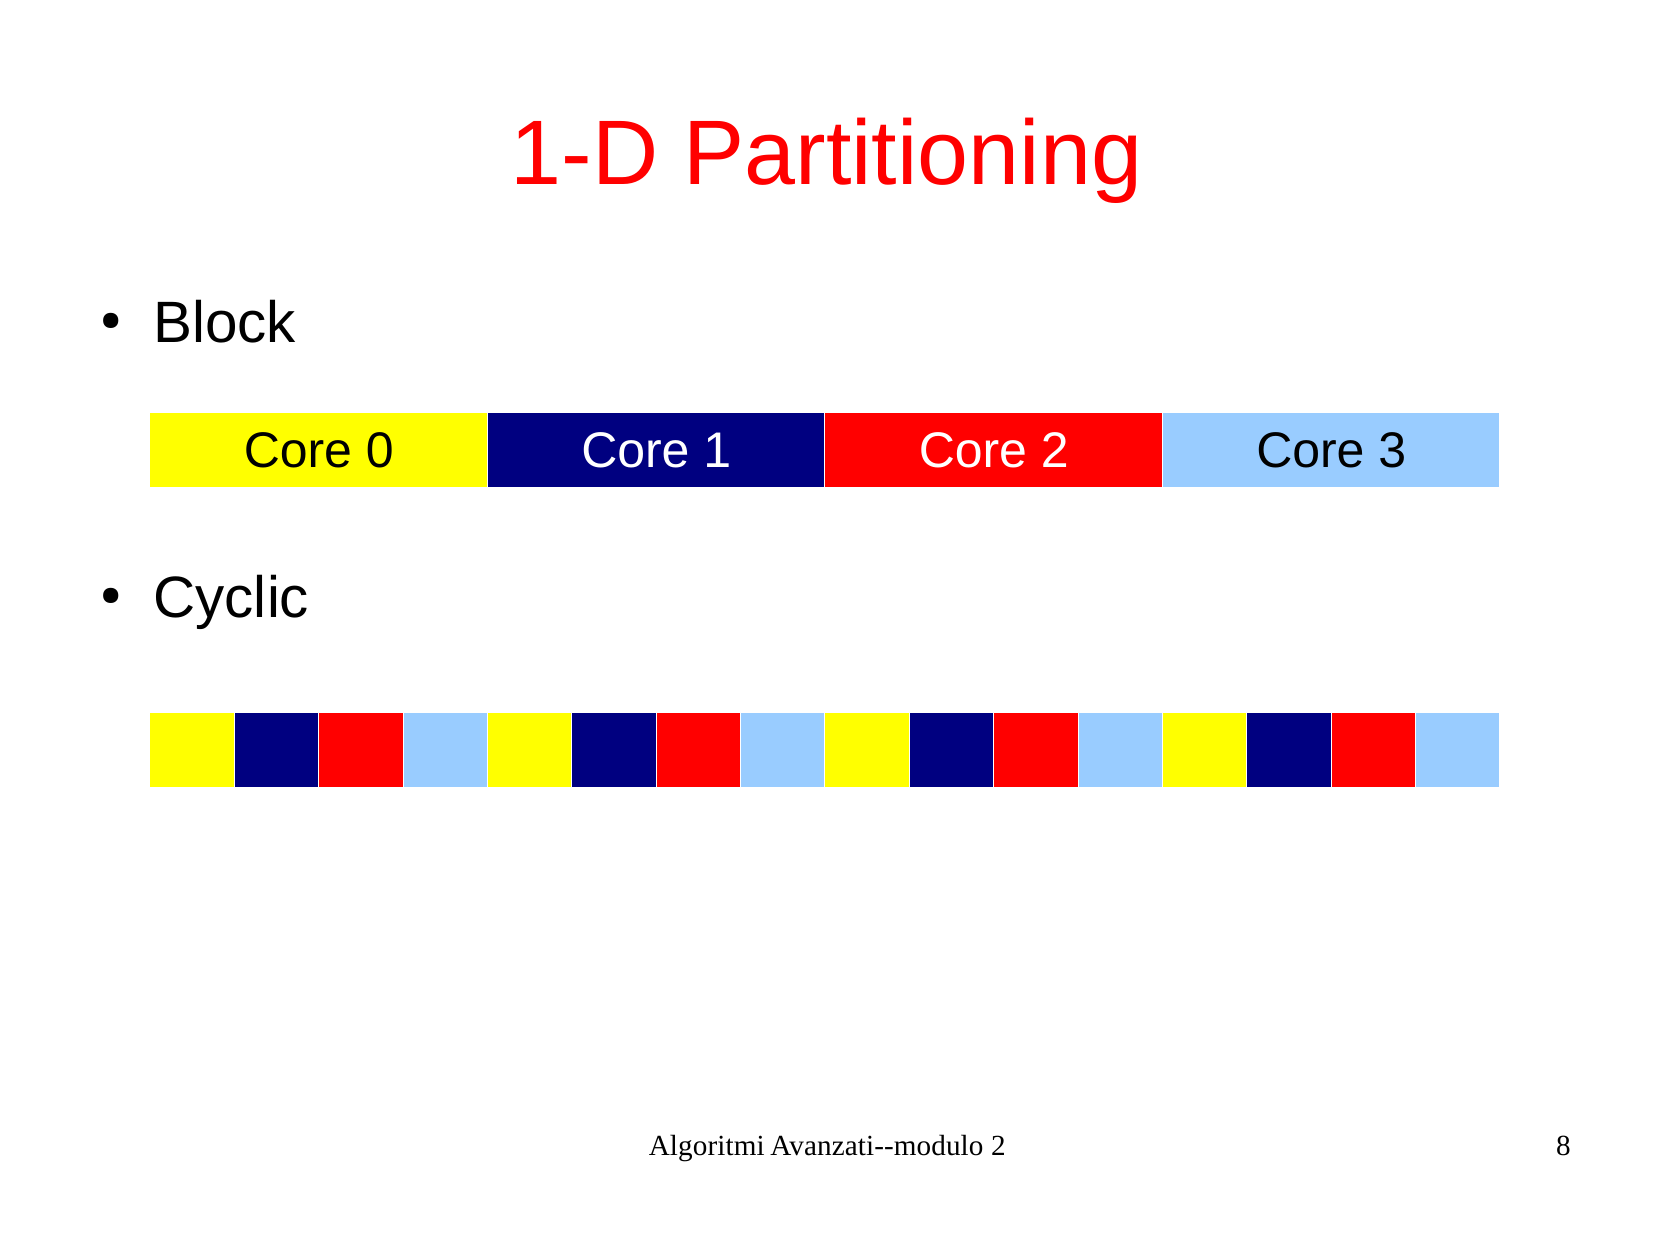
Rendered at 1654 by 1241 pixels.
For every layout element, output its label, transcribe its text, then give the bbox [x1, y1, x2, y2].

title 1-D Partitioning [82, 49, 1571, 257]
text_box [149, 712, 1500, 788]
text_box Core 0 [149, 412, 487, 488]
text_box Core 2 [825, 412, 1162, 488]
list Block Cyclic [82, 290, 1571, 1109]
text_box Core 3 [1162, 412, 1500, 488]
text_box Core 1 [487, 412, 825, 488]
